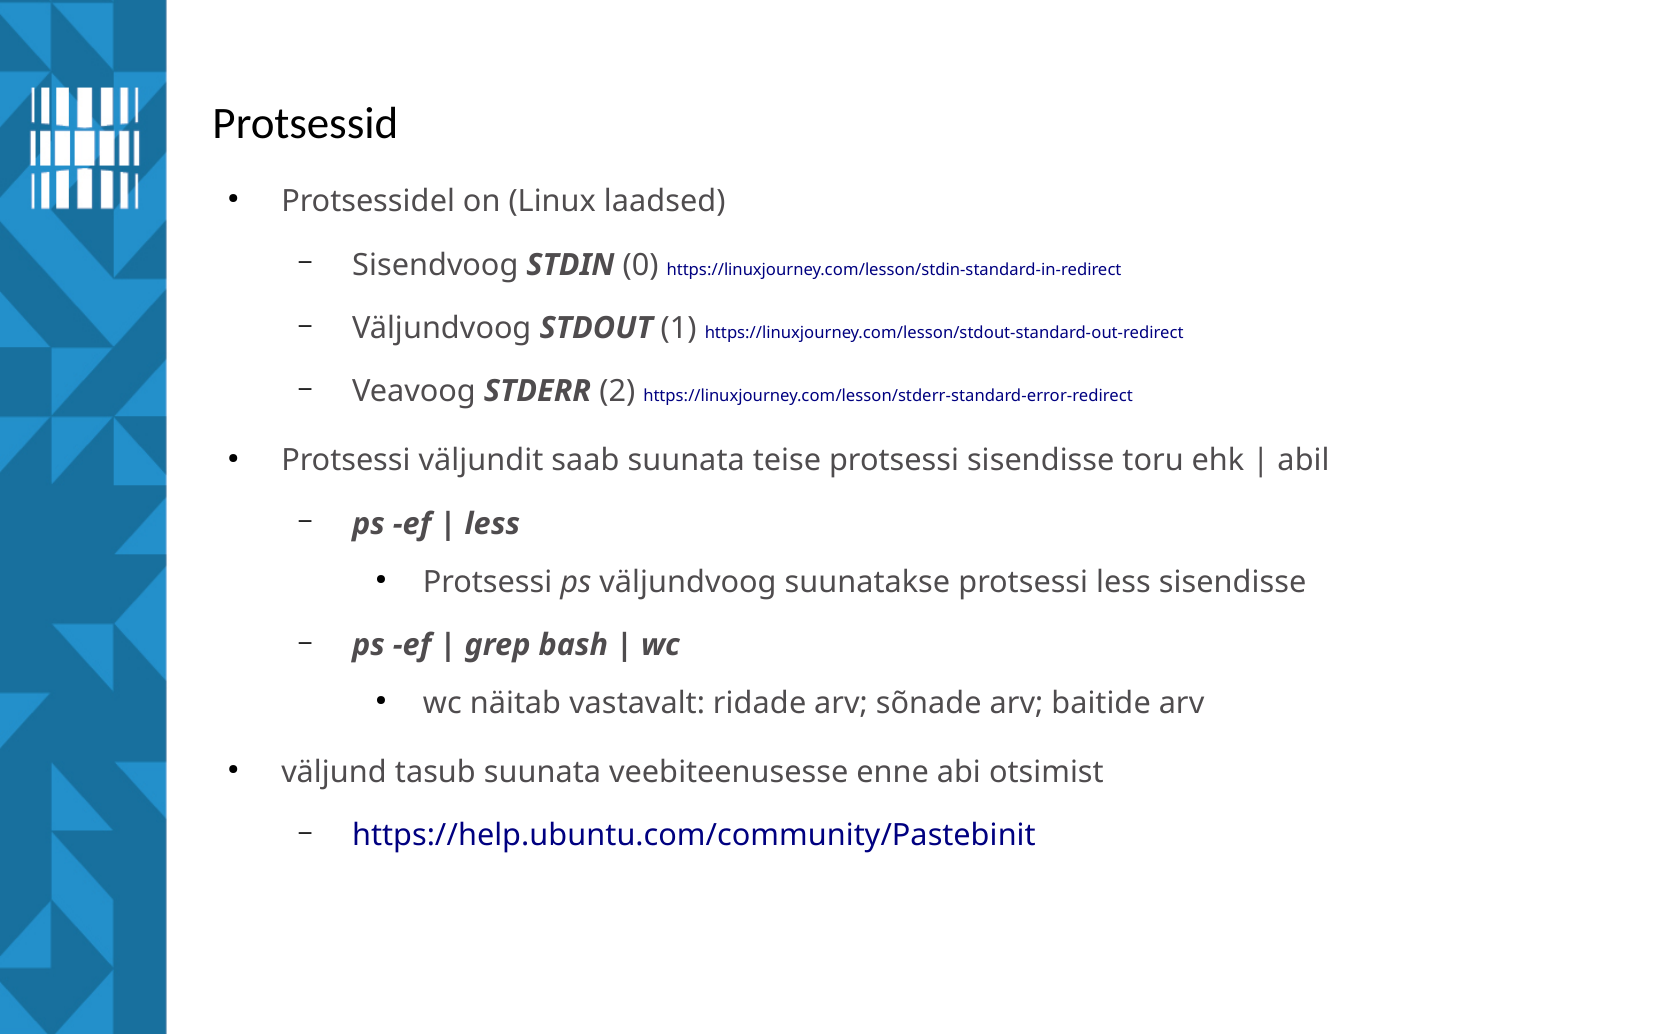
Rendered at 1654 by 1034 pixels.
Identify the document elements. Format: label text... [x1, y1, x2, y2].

list Protsessidel on (Linux laadsed) Sisendvoog STDIN (0) https://linuxjourney.com/lesson/stdin-standard-in-redirect Väljundvoog STDOUT (1) https://linuxjourney.com/lesson/stdout-standard-out-redirect Veavoog STDERR (2) https://linuxjourney.com/lesson/stderr-standard-error-redirect Protsessi väljundit saab suunata teise protsessi sisendisse toru ehk | abil ps -ef | less Protsessi ps väljundvoog suunatakse protsessi less sisendisse ps -ef | grep bash | wc wc näitab vastavalt: ridade arv; sõnade arv; baitide arv väljund tasub suunata veebiteenusesse enne abi otsimist https://help.ubuntu.com/community/Pastebinit [210, 178, 1536, 1010]
picture [42, 108, 132, 208]
title Protsessid [212, 41, 1565, 214]
